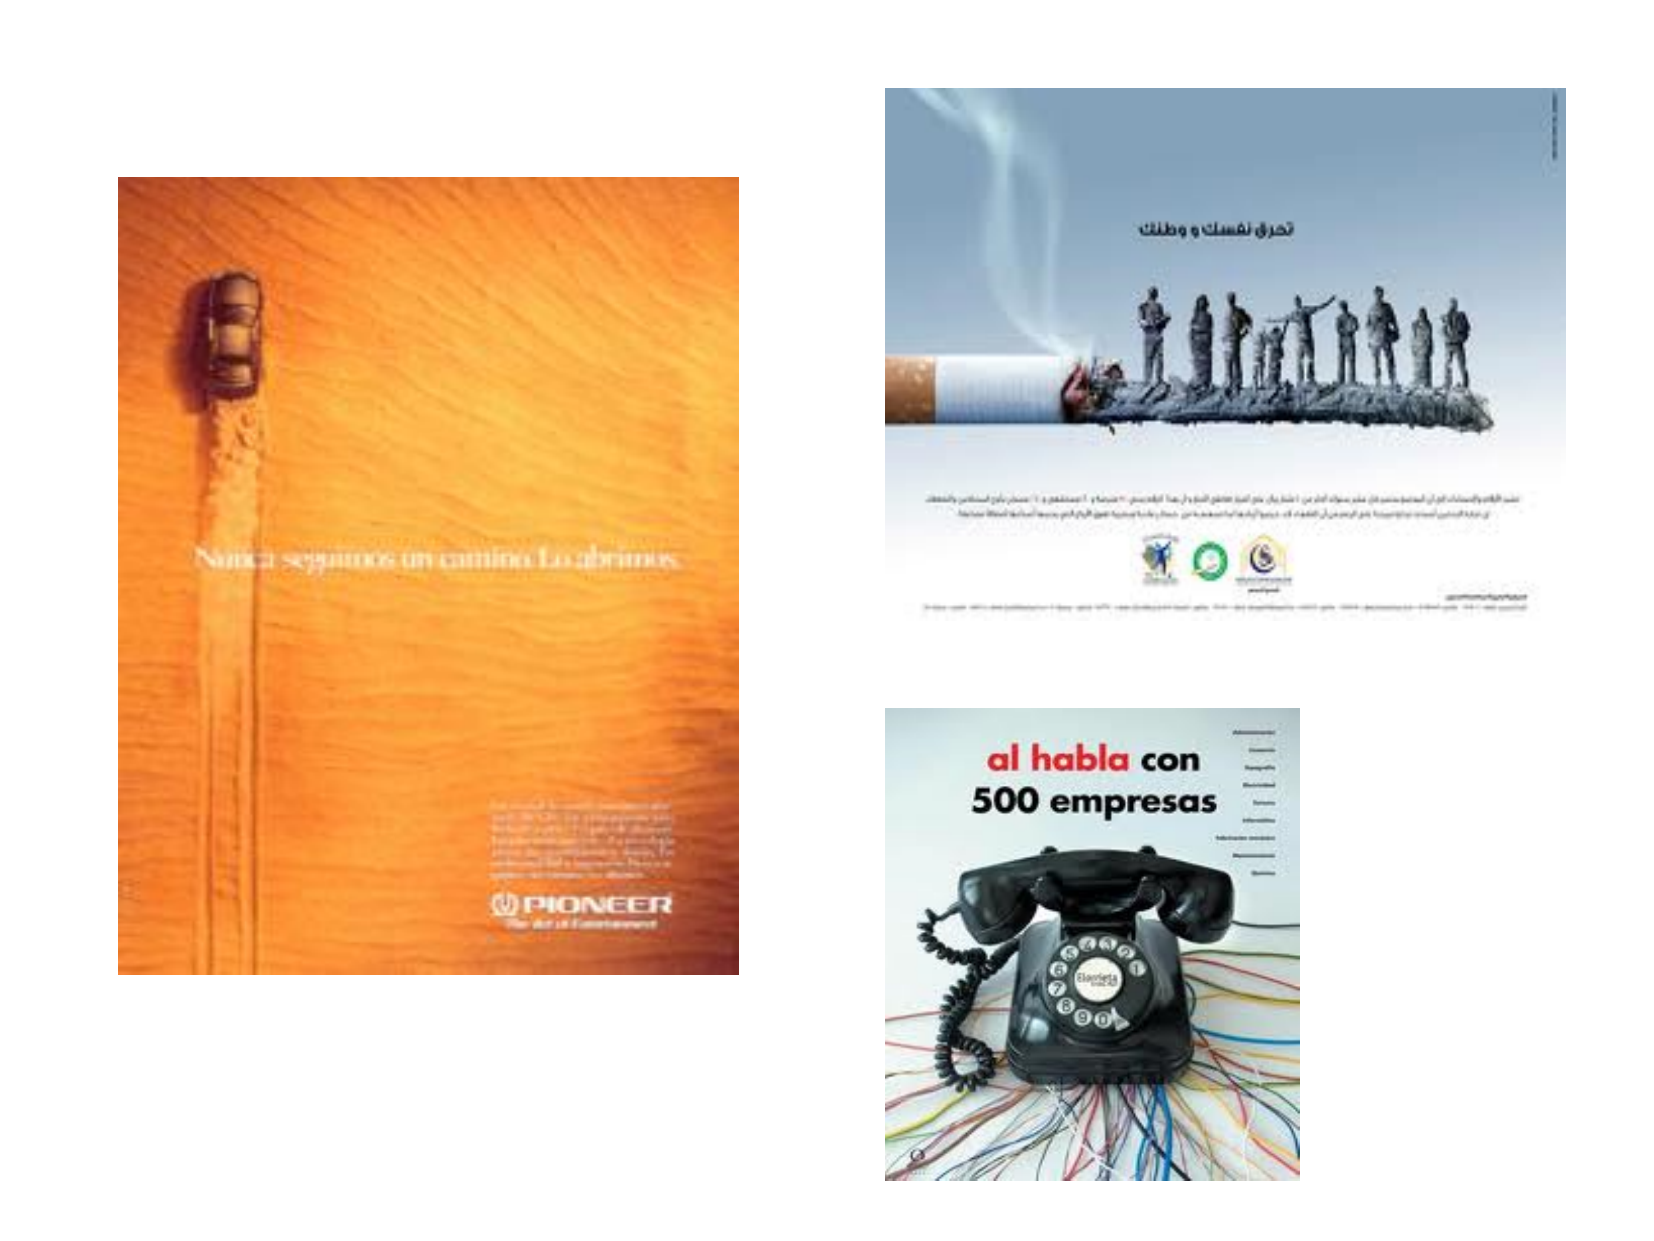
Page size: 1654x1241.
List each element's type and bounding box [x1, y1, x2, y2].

picture [885, 88, 1566, 621]
picture [885, 708, 1300, 1181]
picture [118, 177, 739, 975]
